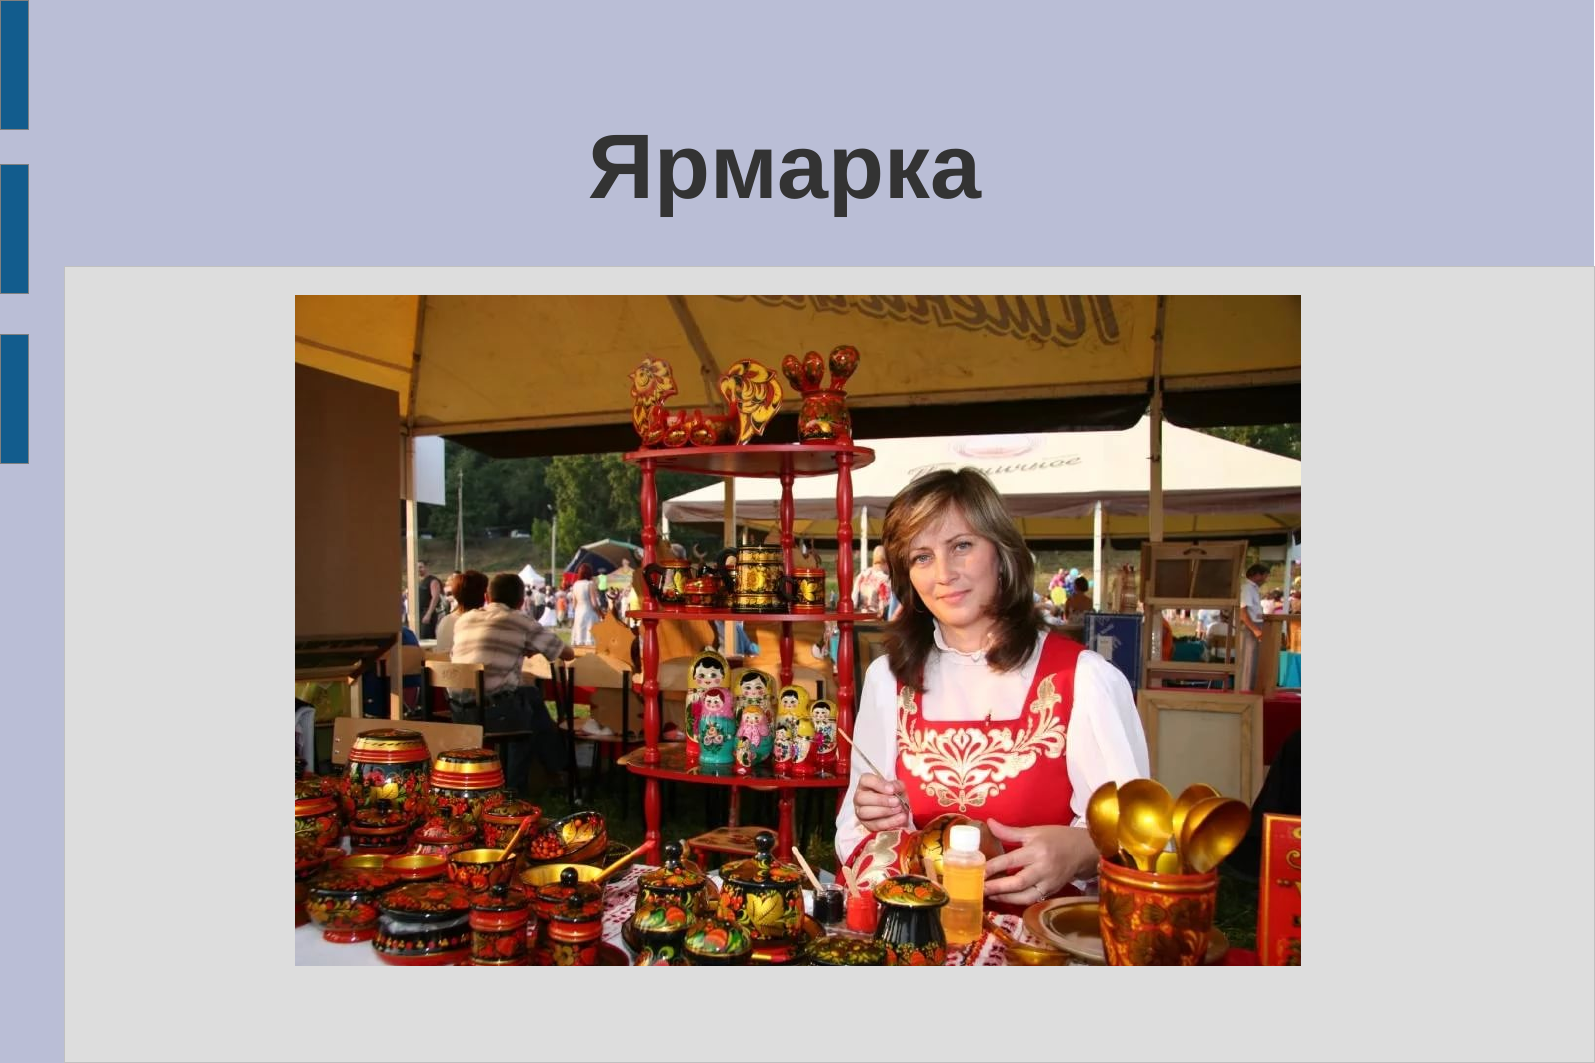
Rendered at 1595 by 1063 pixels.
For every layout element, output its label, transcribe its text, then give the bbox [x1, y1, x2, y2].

title Ярмарка [117, 78, 1479, 256]
picture [295, 295, 1301, 966]
